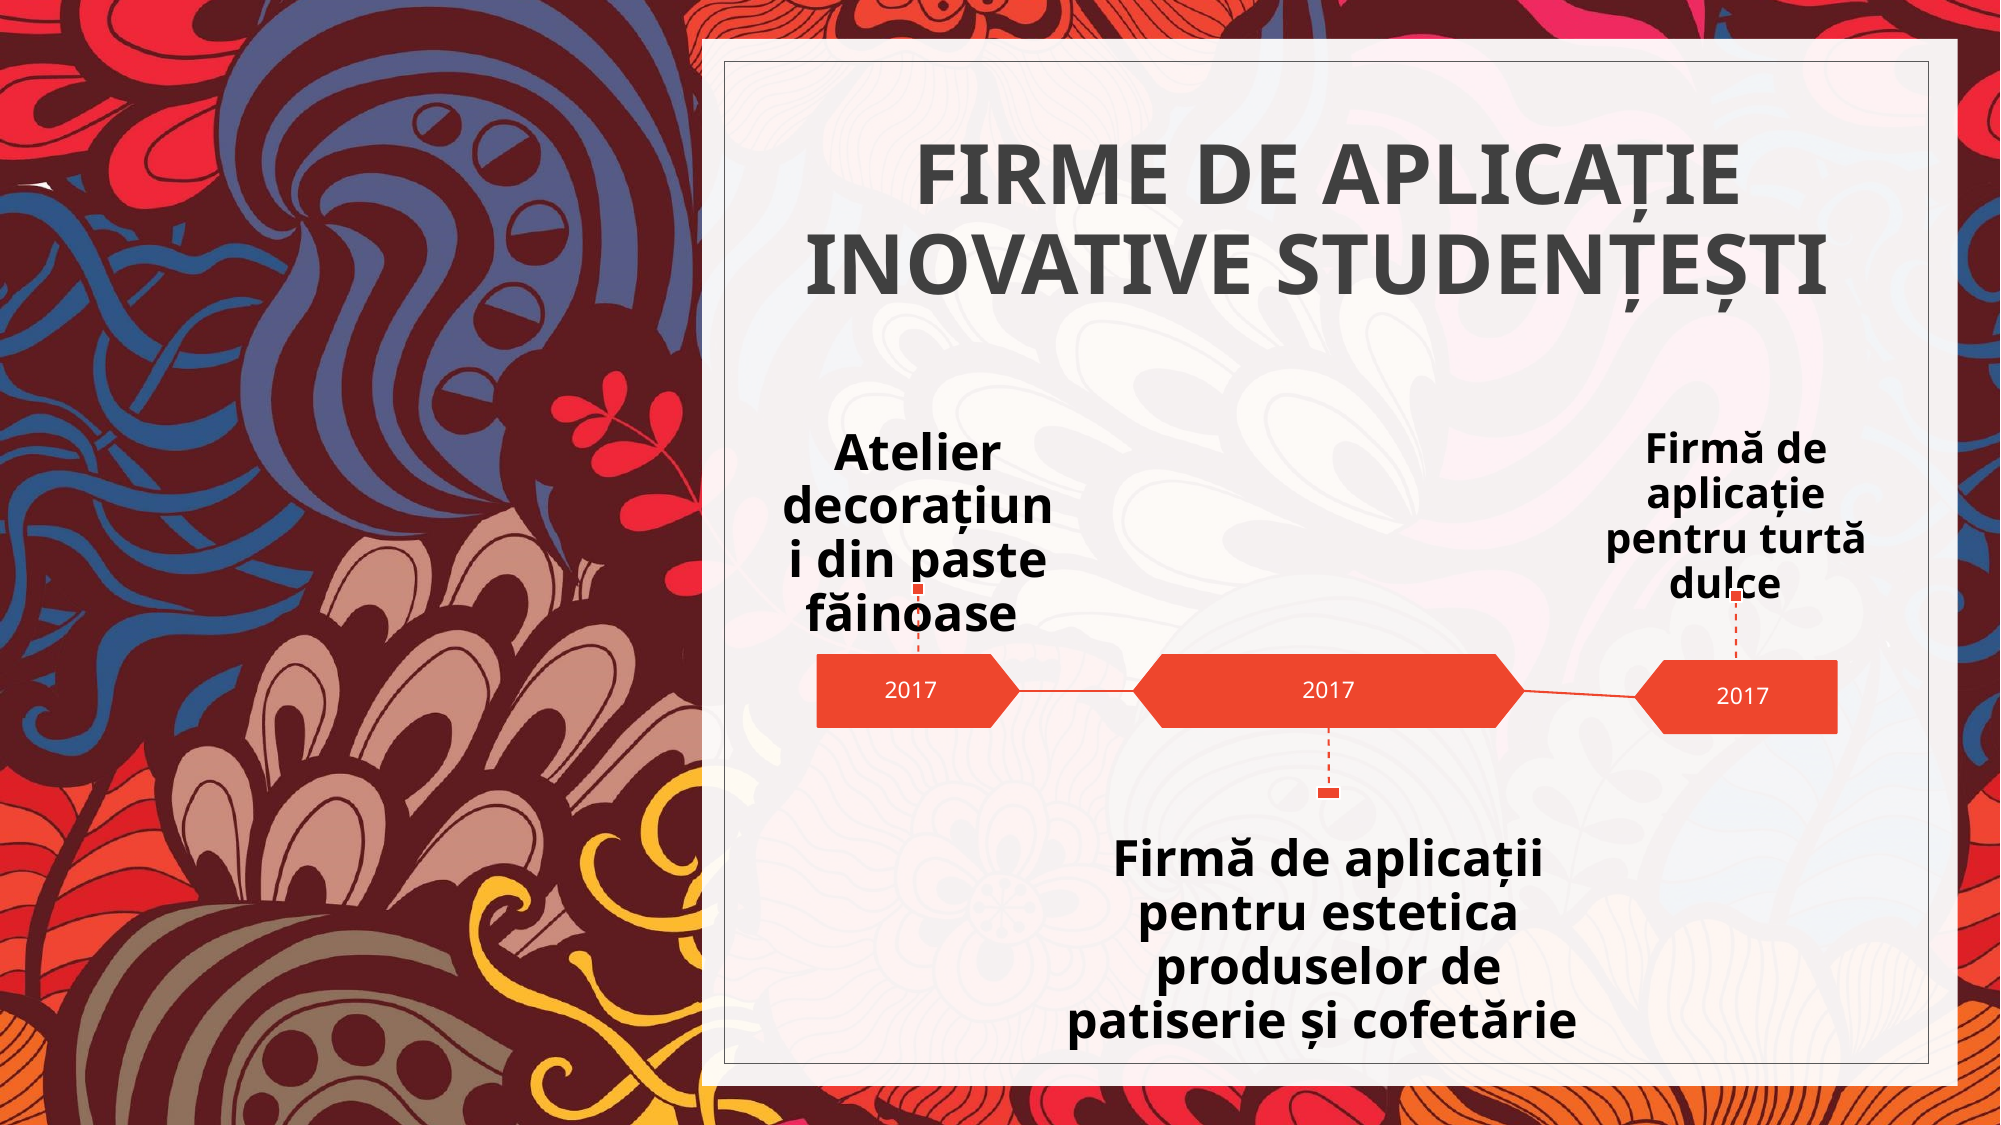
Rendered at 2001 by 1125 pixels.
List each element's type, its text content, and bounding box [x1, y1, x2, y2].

picture [0, 0, 2000, 1125]
text_box [702, 39, 1958, 1086]
text_box Atelier decorațiuni din paste făinoase [778, 391, 1058, 584]
text_box 2017 [1635, 661, 1837, 733]
text_box 2017 [817, 655, 1019, 727]
text_box 2017 [1133, 655, 1523, 727]
text_box Firmă de aplicație pentru turtă dulce [1596, 398, 1876, 590]
text_box Firmă de aplicații pentru estetica produselor de patiserie și cofetărie [1057, 798, 1600, 991]
title FIRME DE APLICAȚIE INOVATIVE STUDENȚEȘTI [777, 105, 1880, 340]
